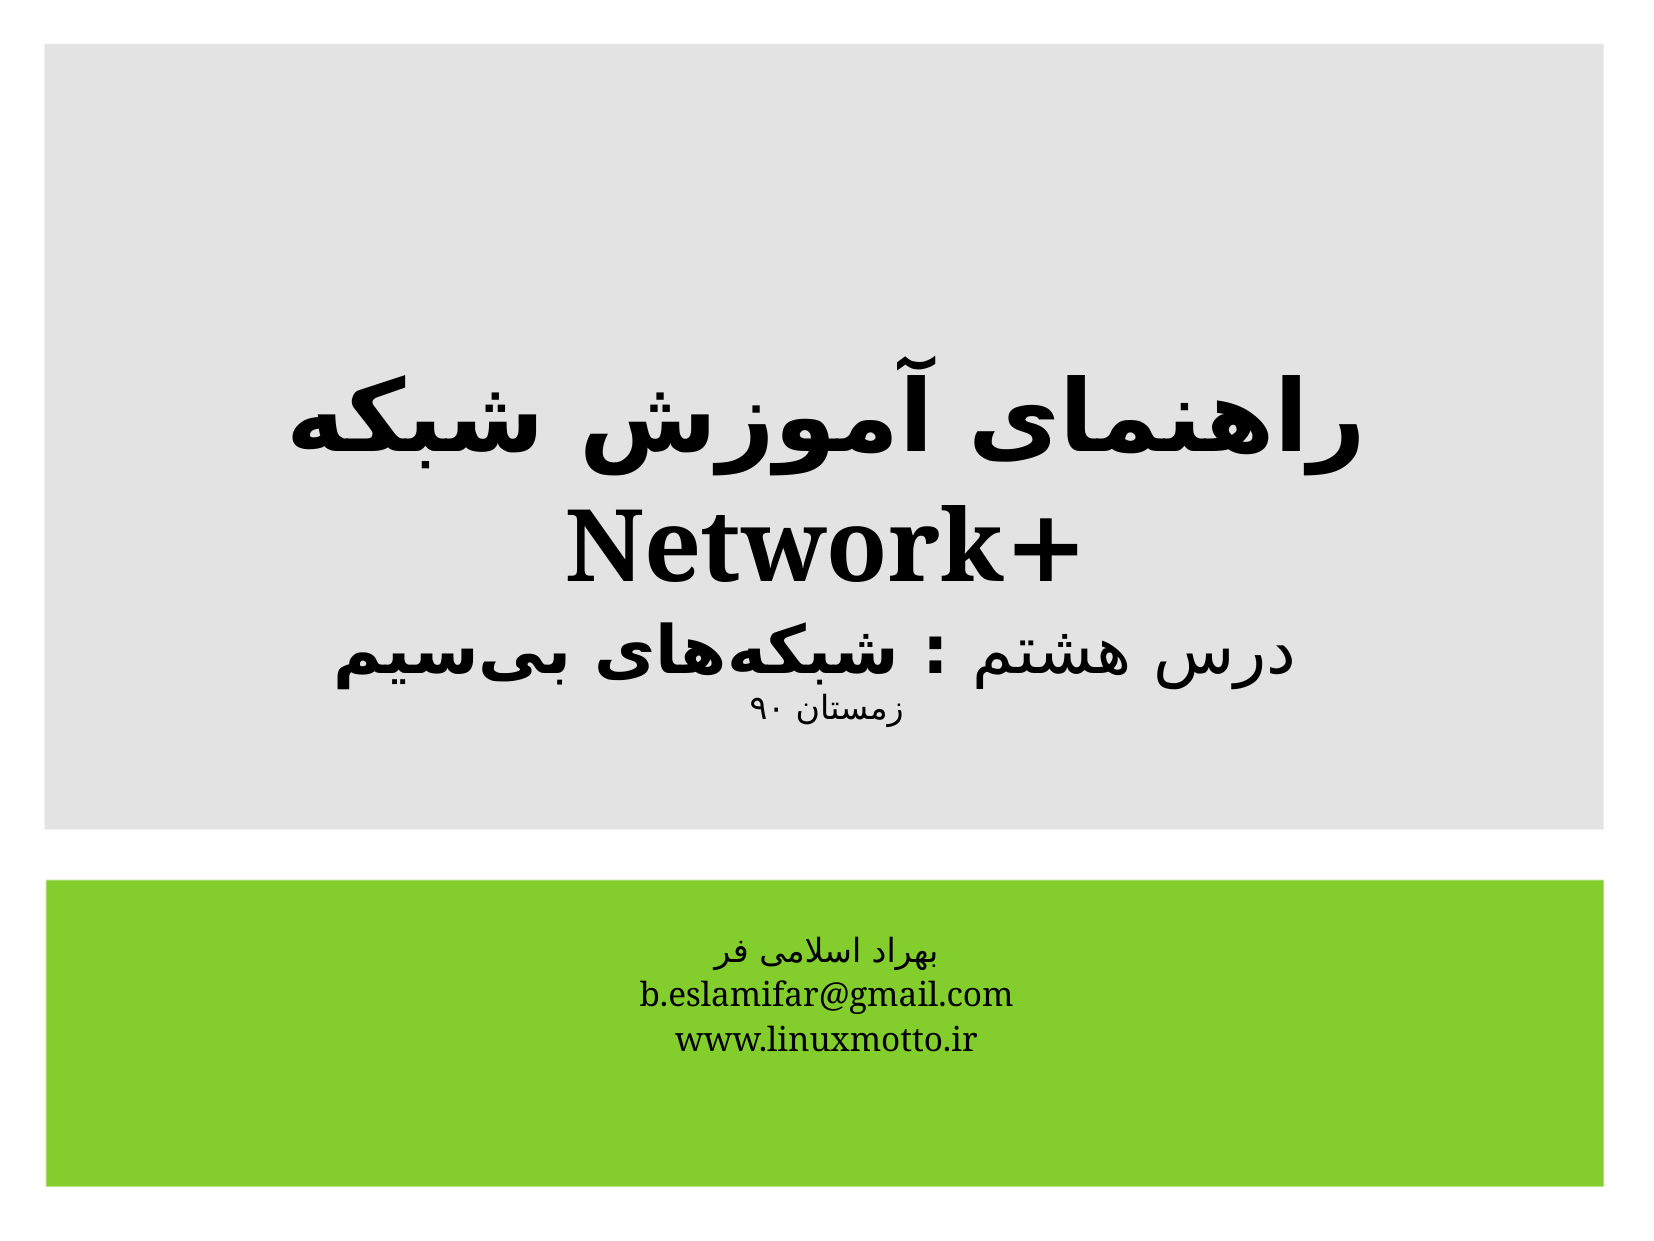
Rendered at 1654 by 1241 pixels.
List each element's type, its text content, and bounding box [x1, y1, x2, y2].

text_box راهنمای آموزش شبکه +Network درس هشتم : شبکه‌های بی‌سیم زمستان ۹۰ بهراد اسلامی فر b.eslamifar@gmail.com www.linuxmotto.ir [82, 56, 1571, 1102]
picture [0, 0, 1654, 1241]
